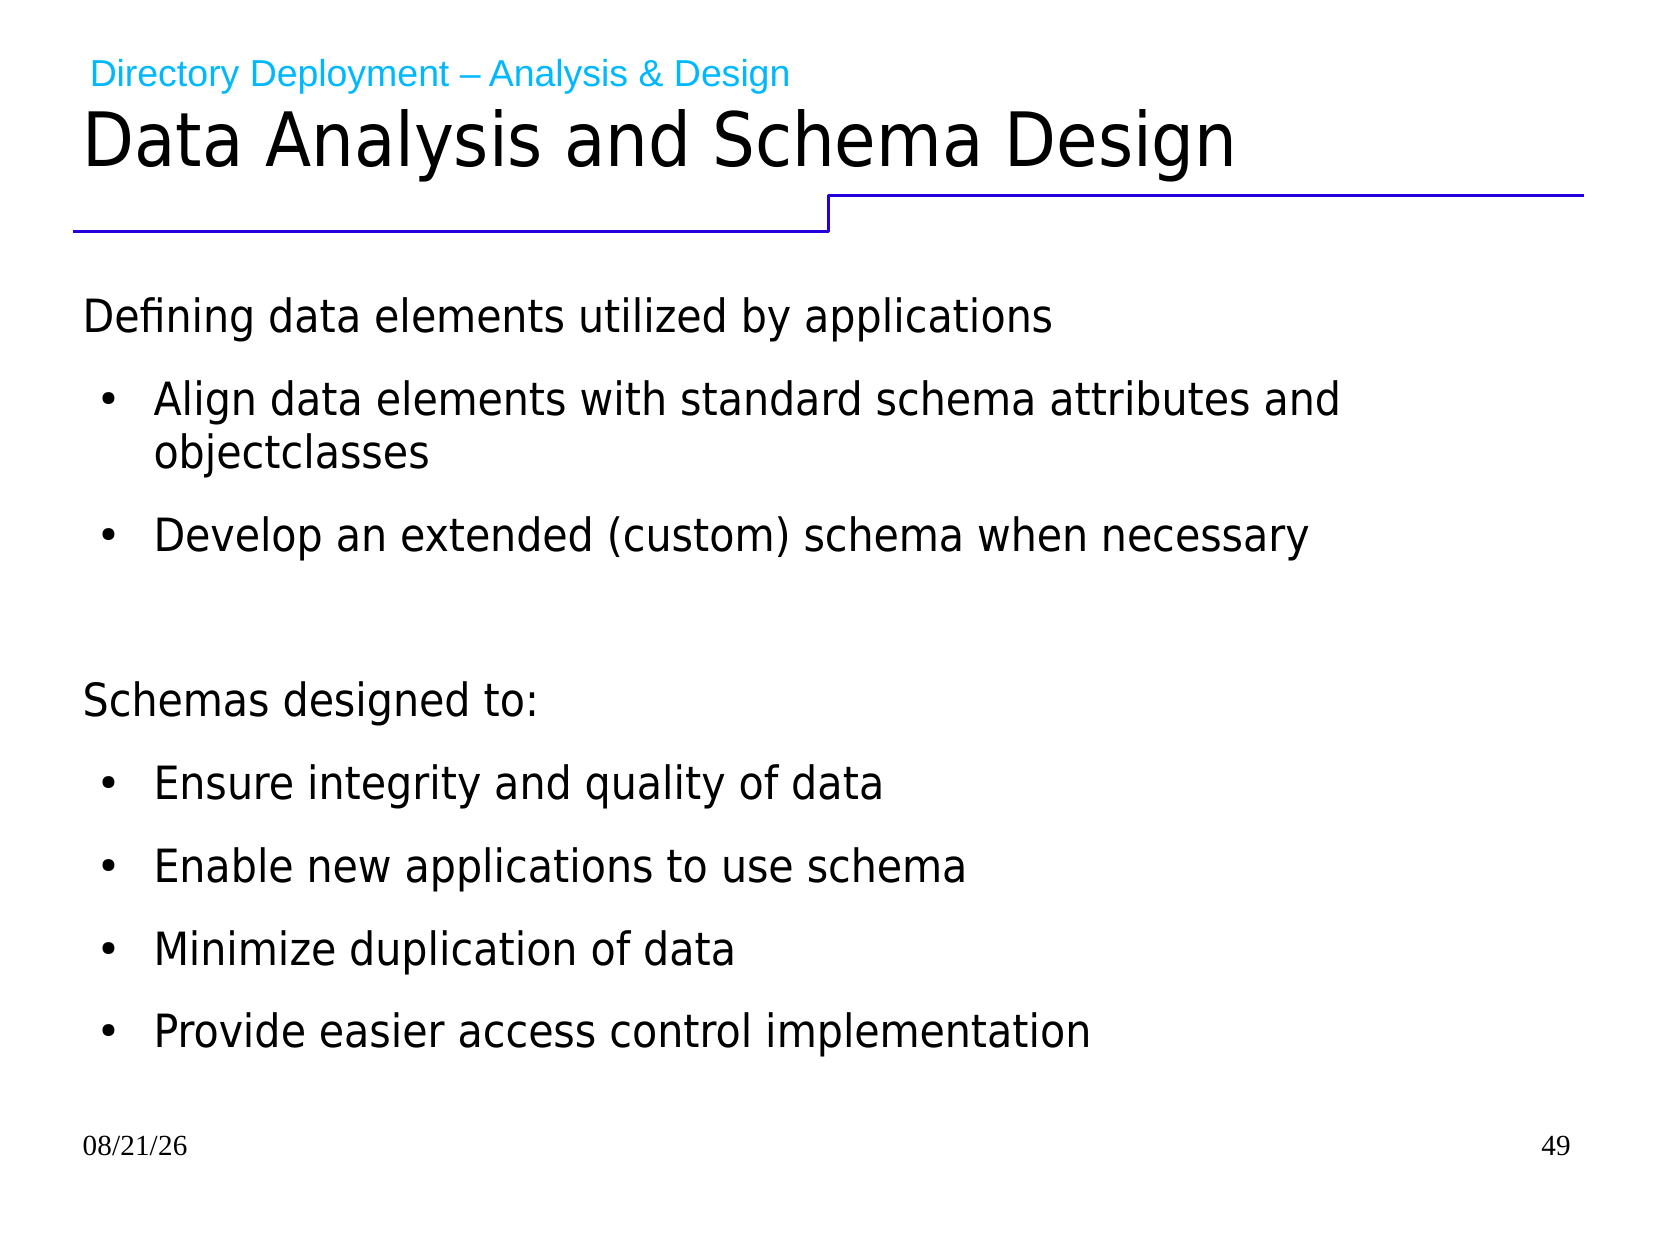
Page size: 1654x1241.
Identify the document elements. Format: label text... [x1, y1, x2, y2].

title Data Analysis and Schema Design [82, 49, 1571, 232]
text_box Directory Deployment – Analysis & Design [75, 45, 901, 103]
list Defining data elements utilized by applications Align data elements with standard schema attributes and objectclasses Develop an extended (custom) schema when necessary Schemas designed to: Ensure integrity and quality of data Enable new applications to use schema Minimize duplication of data Provide easier access control implementation [82, 290, 1571, 1109]
